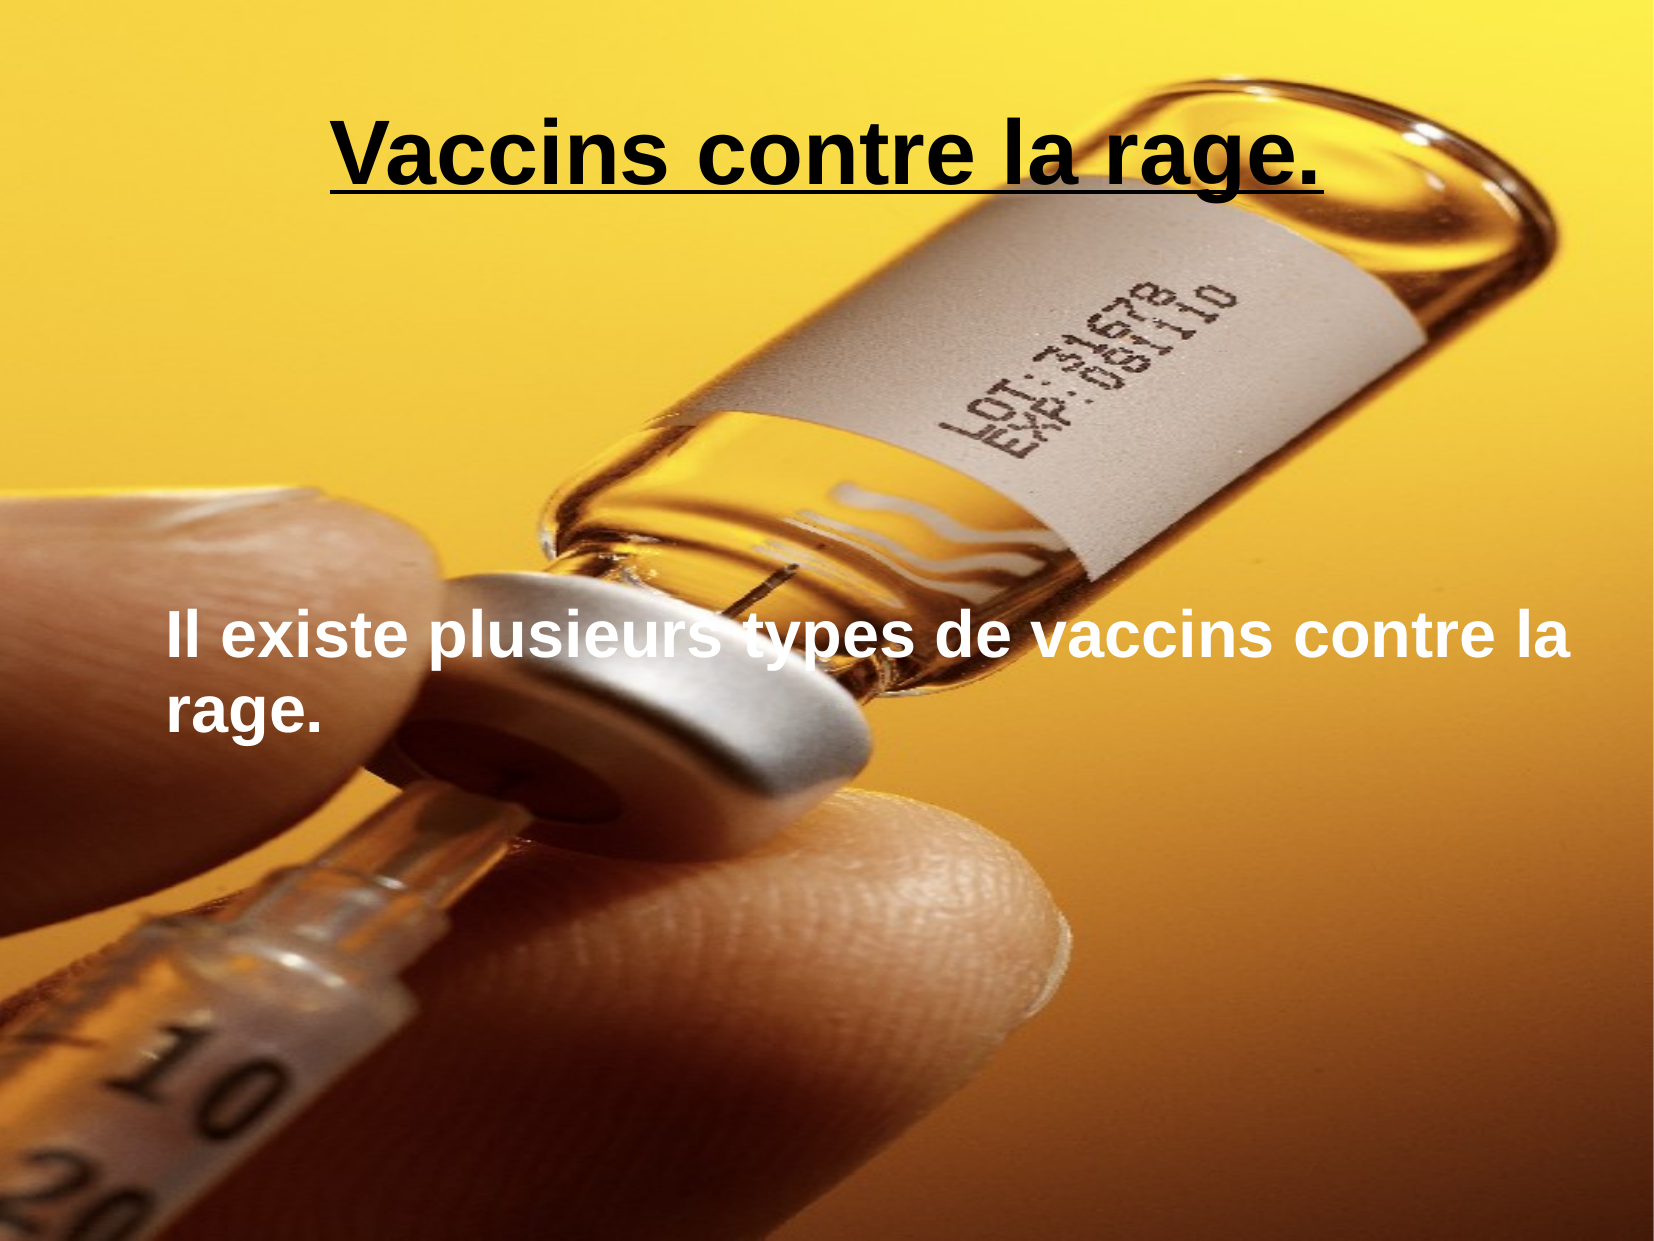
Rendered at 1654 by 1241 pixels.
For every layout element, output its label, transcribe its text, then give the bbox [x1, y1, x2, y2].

title Vaccins contre la rage. [82, 49, 1571, 257]
picture [0, 0, 1654, 1241]
list Il existe plusieurs types de vaccins contre la rage. [94, 597, 1583, 851]
